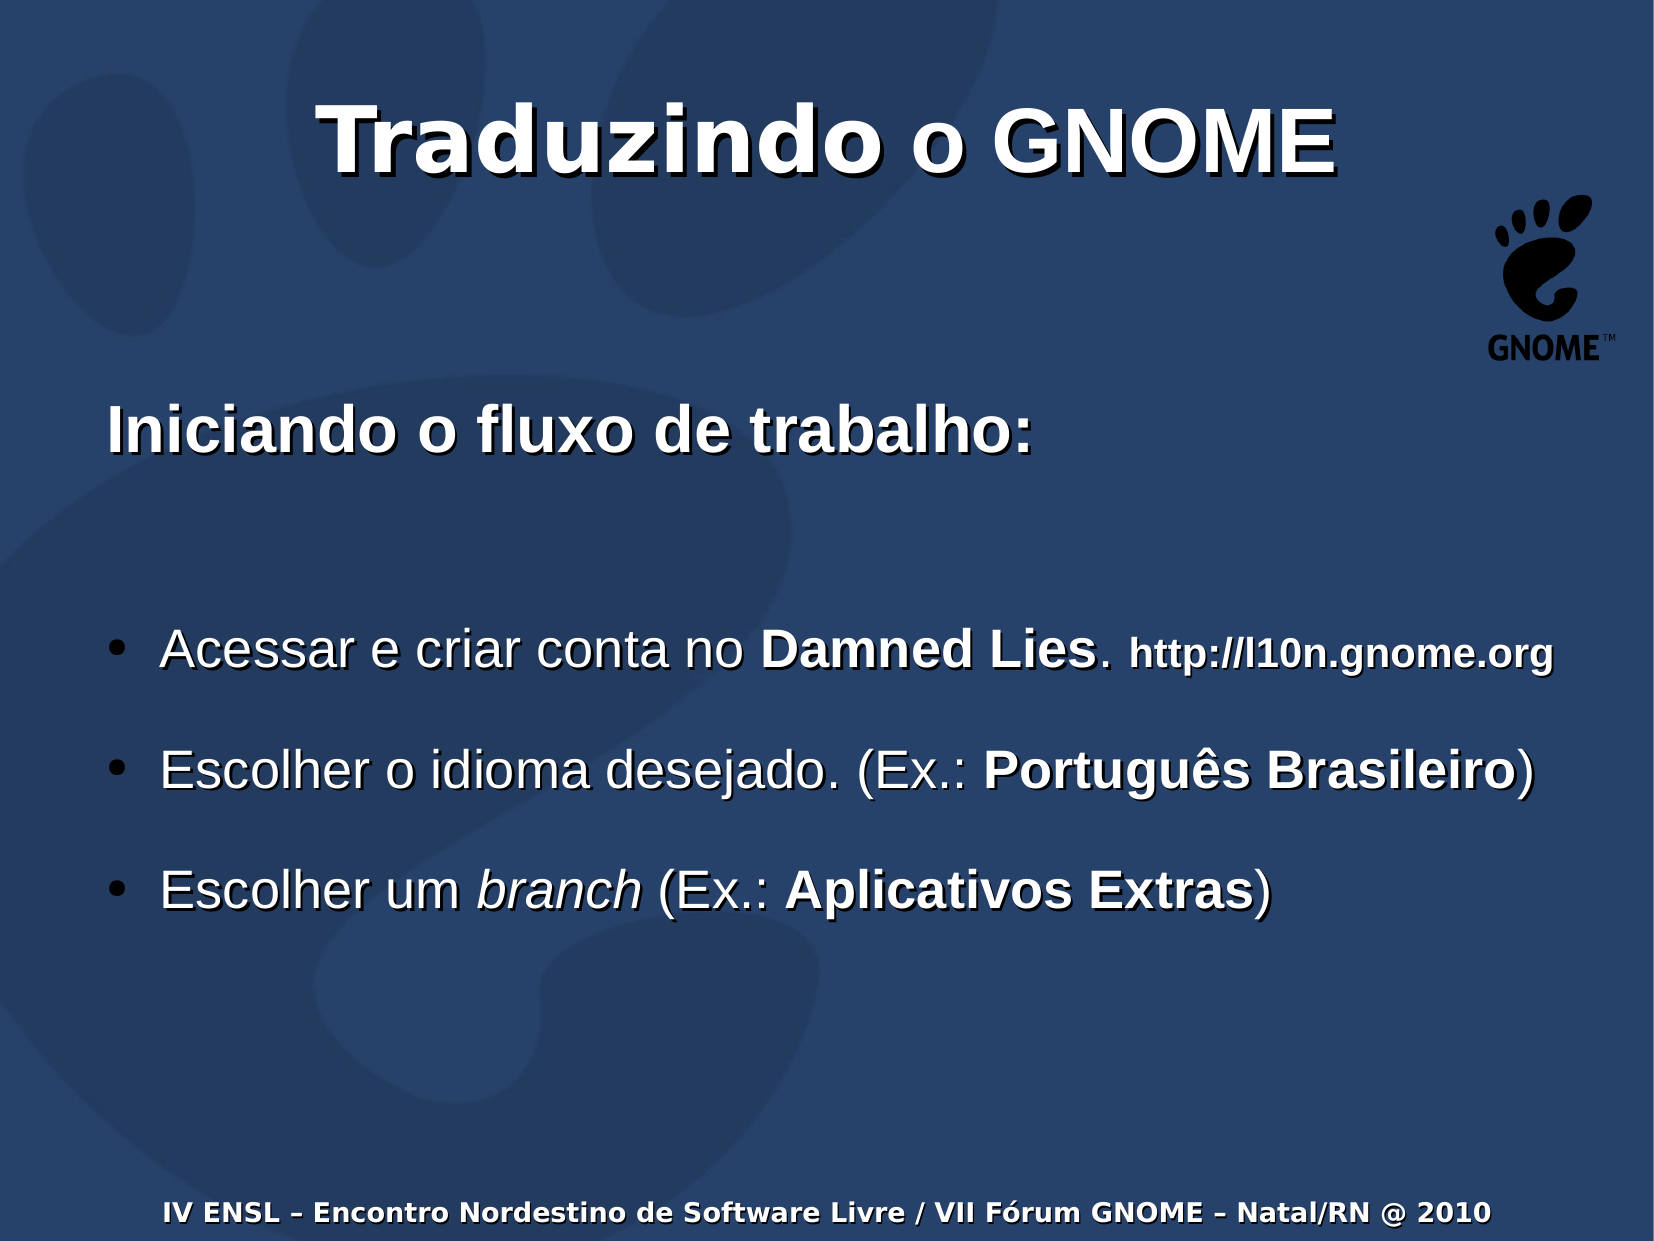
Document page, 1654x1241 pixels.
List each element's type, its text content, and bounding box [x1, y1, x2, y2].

title Traduzindo o GNOME [82, 45, 1571, 238]
picture [0, 0, 1654, 1145]
list Iniciando o fluxo de trabalho: Acessar e criar conta no Damned Lies. http://l10n.gnome.org Escolher o idioma desejado. (Ex.: Português Brasileiro) Escolher um branch (Ex.: Aplicativos Extras) [88, 354, 1577, 1145]
title IV ENSL – Encontro Nordestino de Software Livre / VII Fórum GNOME – Natal/RN @ 2010 [0, 1145, 1654, 1241]
